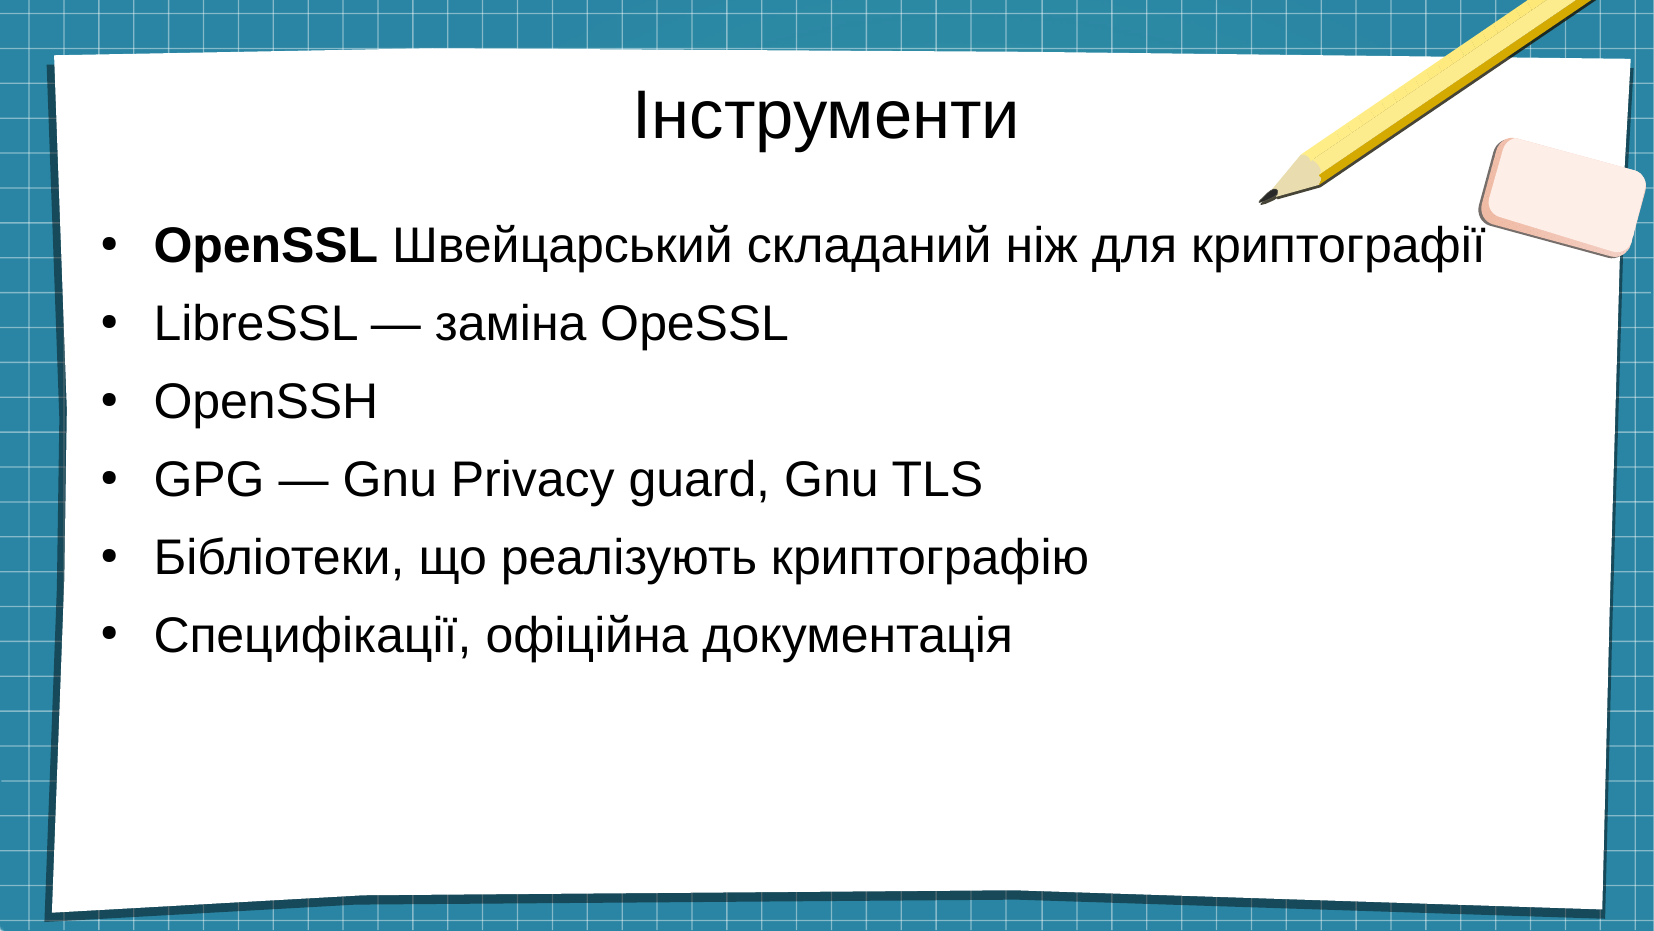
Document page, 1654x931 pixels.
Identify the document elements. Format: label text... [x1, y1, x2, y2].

title Інструменти [82, 37, 1571, 193]
list OpenSSL Швейцарський складаний ніж для криптографії LibreSSL — заміна OpeSSL OpenSSH GPG — Gnu Privacy guard, Gnu TLS Бібліотеки, що реалізують криптографію Специфікації, офіційна документація [82, 217, 1571, 758]
